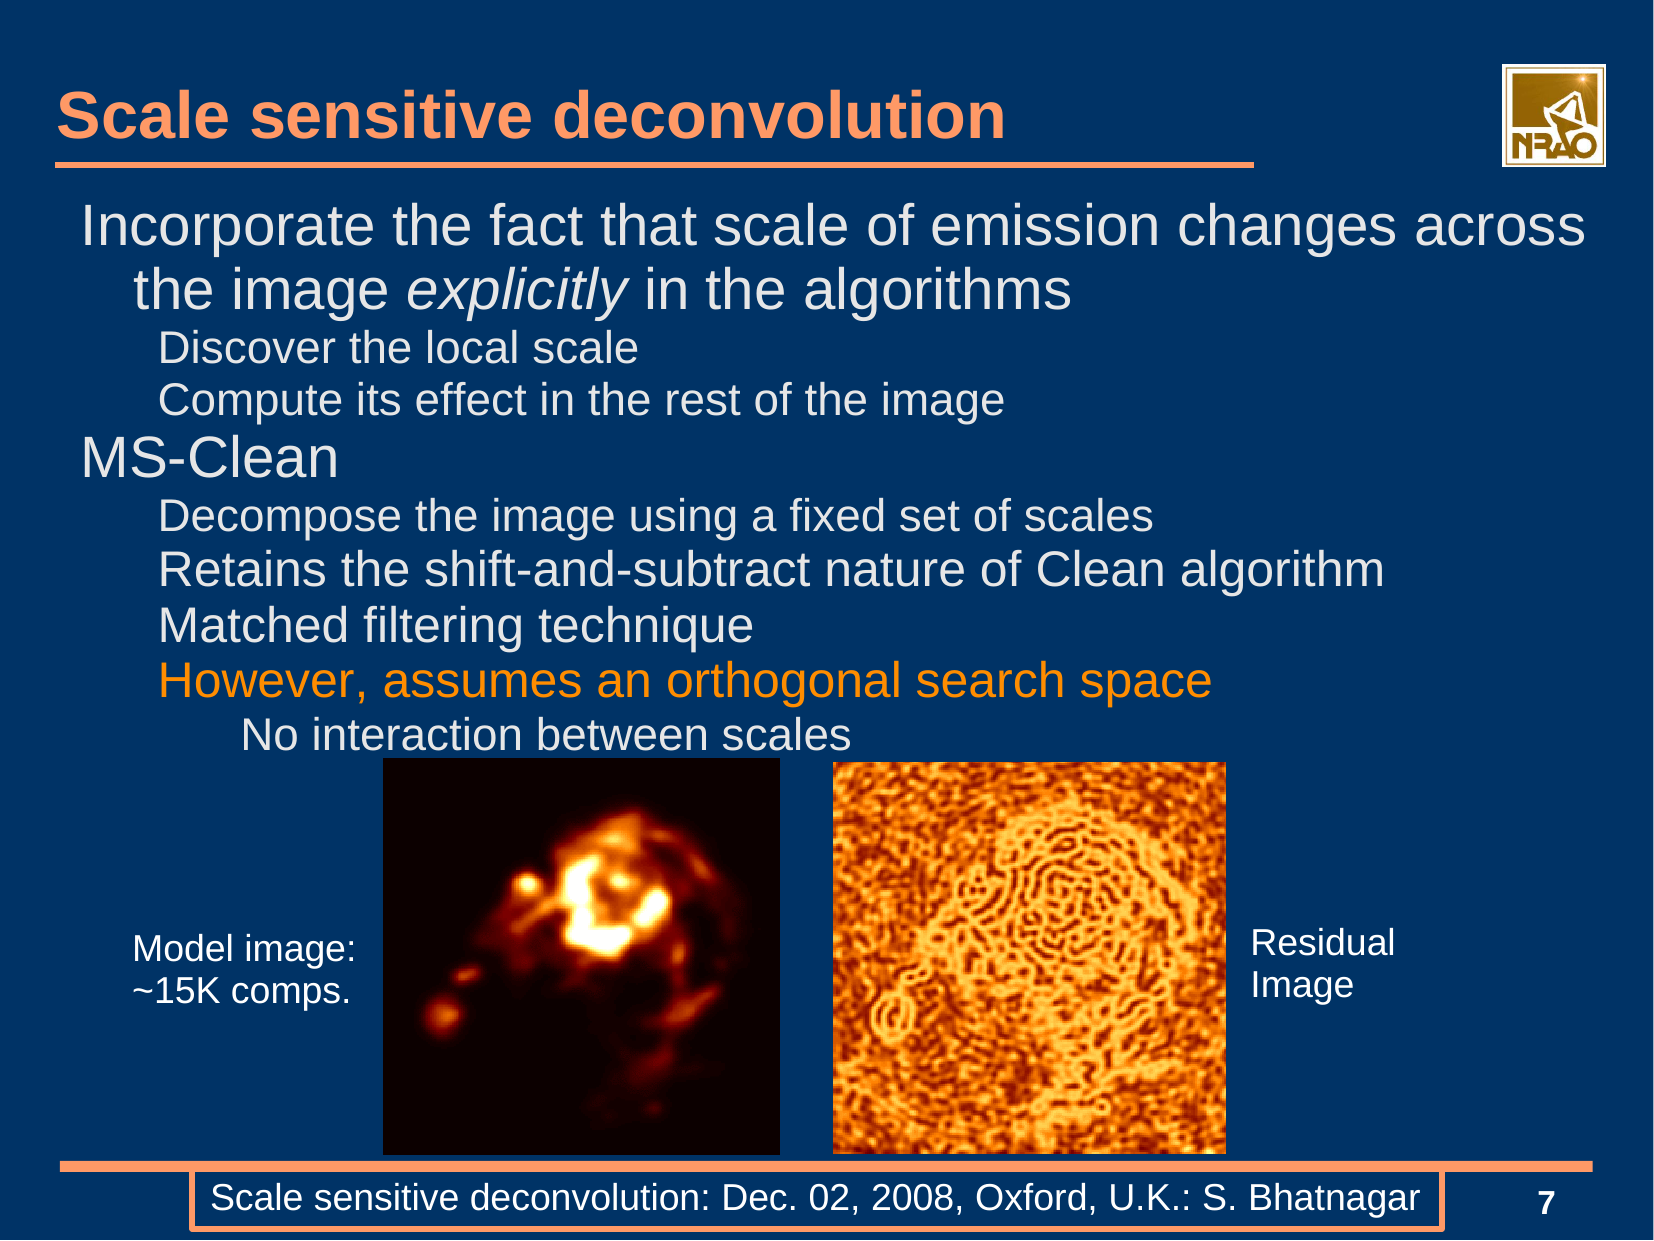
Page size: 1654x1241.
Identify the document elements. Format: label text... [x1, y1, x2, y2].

picture [833, 762, 1226, 1154]
text_box Residual Image [1235, 914, 1435, 1014]
text_box Model image: ~15K comps. [117, 919, 383, 1019]
list Incorporate the fact that scale of emission changes across the image explicitly in the algorithms Discover the local scale Compute its effect in the rest of the image MS-Clean Decompose the image using a fixed set of scales Retains the shift-and-subtract nature of Clean algorithm Matched filtering technique However, assumes an orthogonal search space No interaction between scales [63, 192, 1601, 1133]
picture [383, 758, 780, 1155]
picture [1502, 64, 1606, 167]
title Scale sensitive deconvolution [56, 71, 1489, 161]
